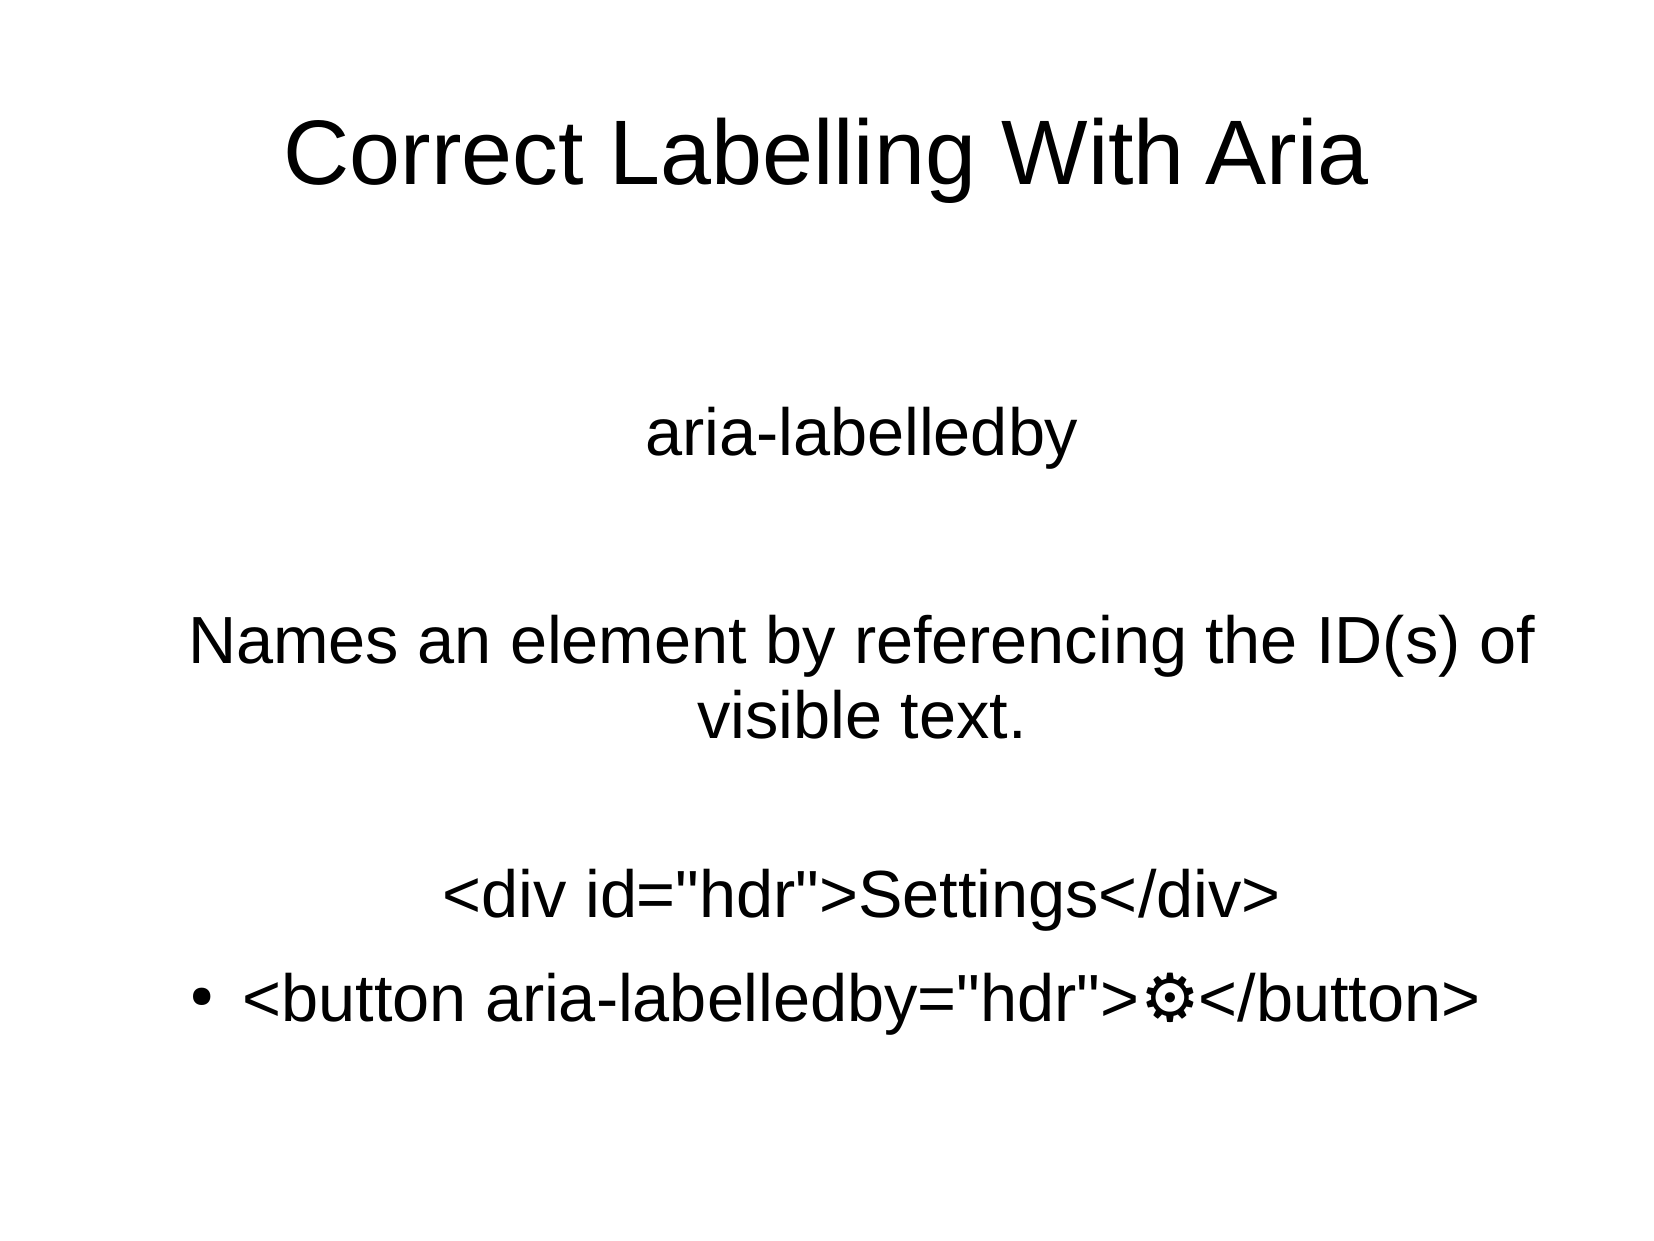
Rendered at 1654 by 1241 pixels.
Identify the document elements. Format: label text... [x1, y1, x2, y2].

list aria-labelledby Names an element by referencing the ID(s) of visible text. <div id="hdr">Settings</div> <button aria-labelledby="hdr">⚙️</button> [82, 290, 1571, 1109]
title Correct Labelling With Aria [82, 49, 1571, 257]
